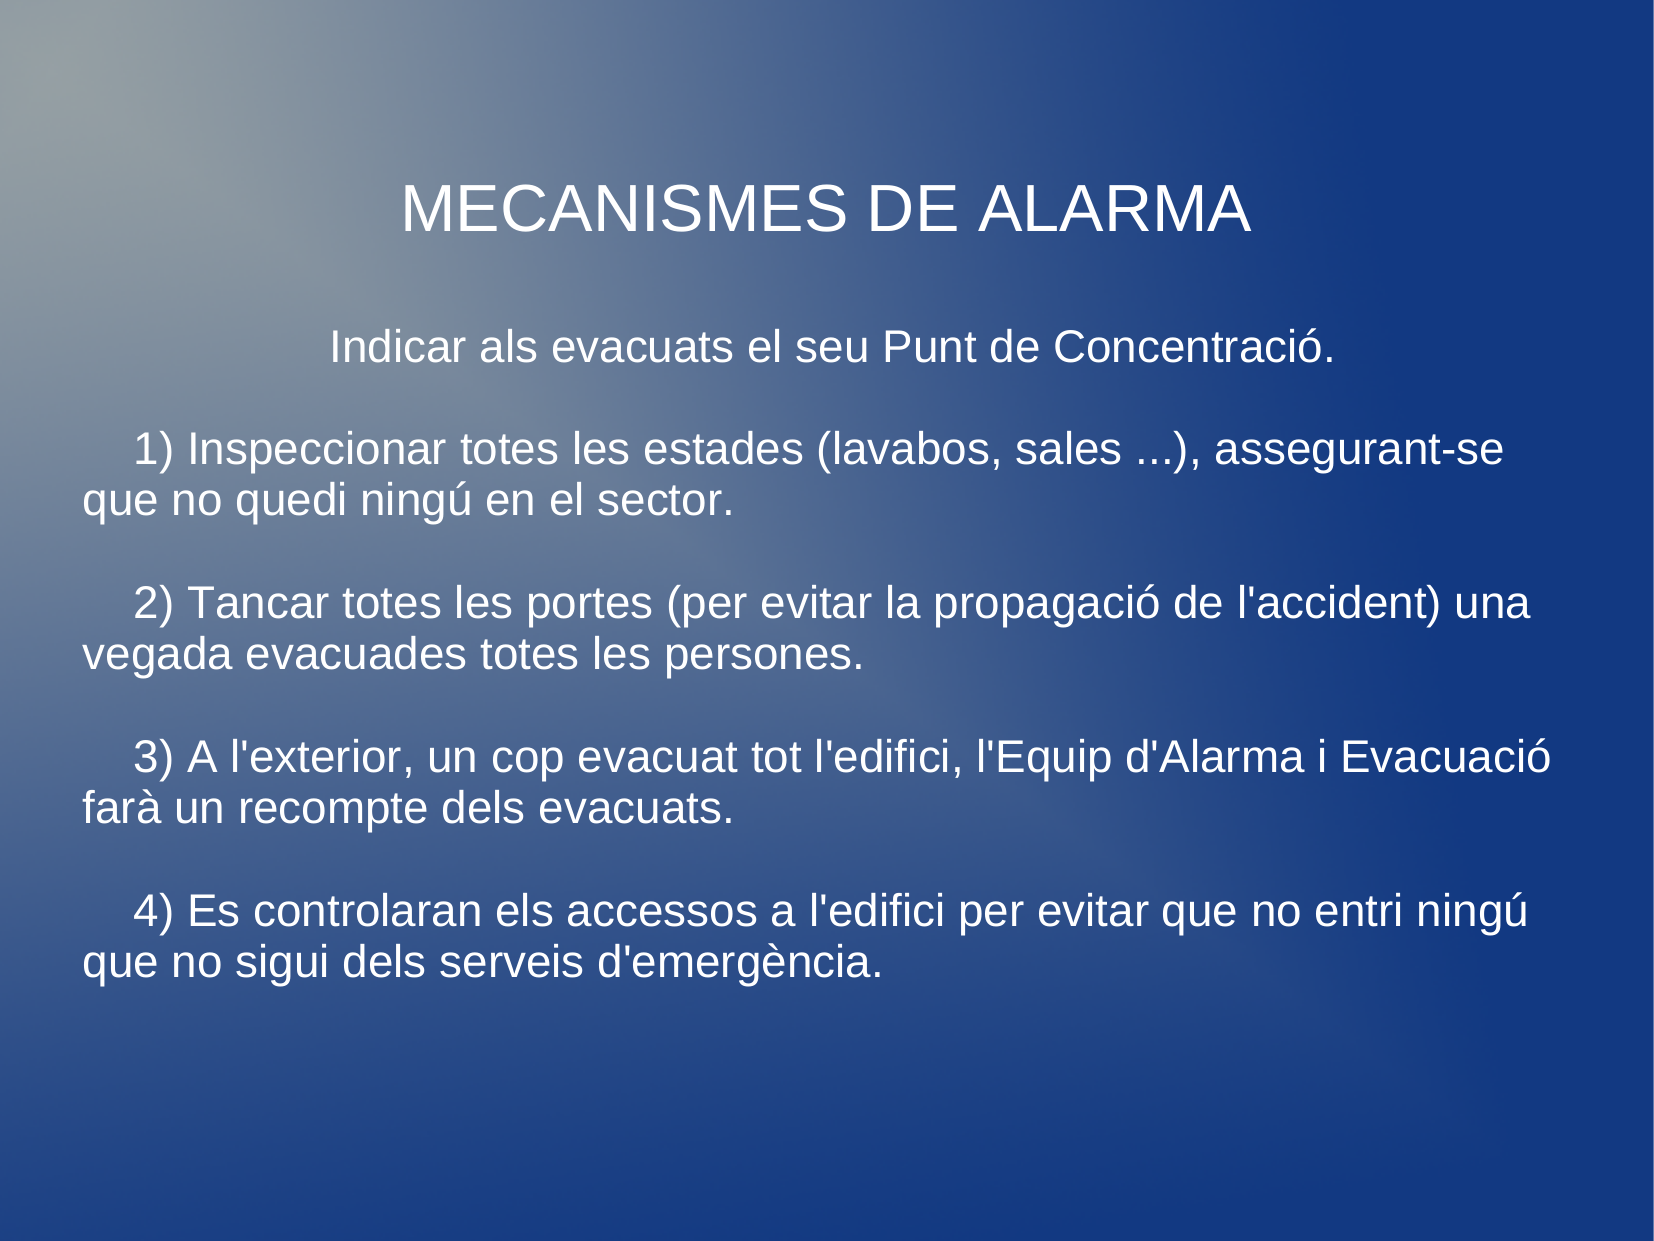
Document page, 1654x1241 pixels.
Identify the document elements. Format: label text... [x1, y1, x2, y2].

subtitle MECANISMES DE ALARMA Indicar als evacuats el seu Punt de Concentració. 1) Inspeccionar totes les estades (lavabos, sales ...), assegurant-se que no quedi ningú en el sector. 2) Tancar totes les portes (per evitar la propagació de l'accident) una vegada evacuades totes les persones. 3) A l'exterior, un cop evacuat tot l'edifici, l'Equip d'Alarma i Evacuació farà un recompte dels evacuats. 4) Es controlaran els accessos a l'edifici per evitar que no entri ningú que no sigui dels serveis d'emergència. [82, 49, 1571, 1109]
picture [0, 0, 1654, 1241]
